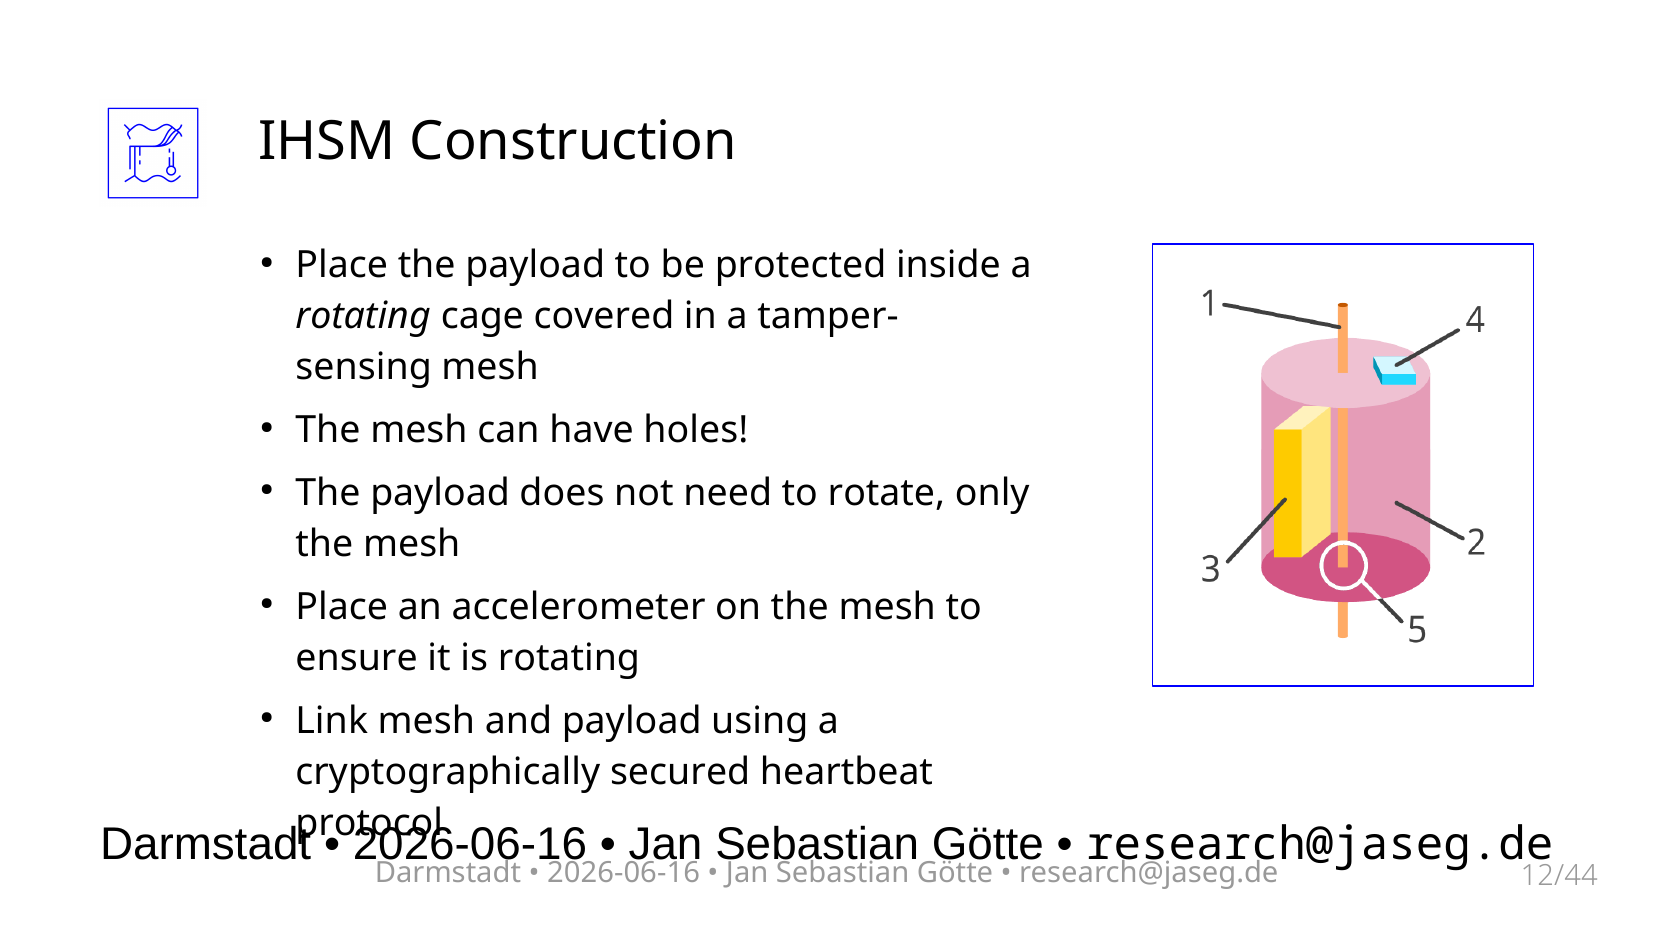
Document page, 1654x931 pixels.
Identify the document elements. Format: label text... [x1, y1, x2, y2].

text_box Place the payload to be protected inside a rotating cage covered in a tamper-sensing mesh The mesh can have holes! The payload does not need to rotate, only the mesh Place an accelerometer on the mesh to ensure it is rotating Link mesh and payload using a cryptographically secured heartbeat protocol [260, 237, 1034, 783]
picture [1153, 244, 1533, 686]
text_box Darmstadt • 2026-06-16 • Jan Sebastian Götte • research@jaseg.de [82, 797, 1571, 886]
text_box IHSM Construction [243, 93, 1543, 213]
picture [99, 99, 207, 207]
